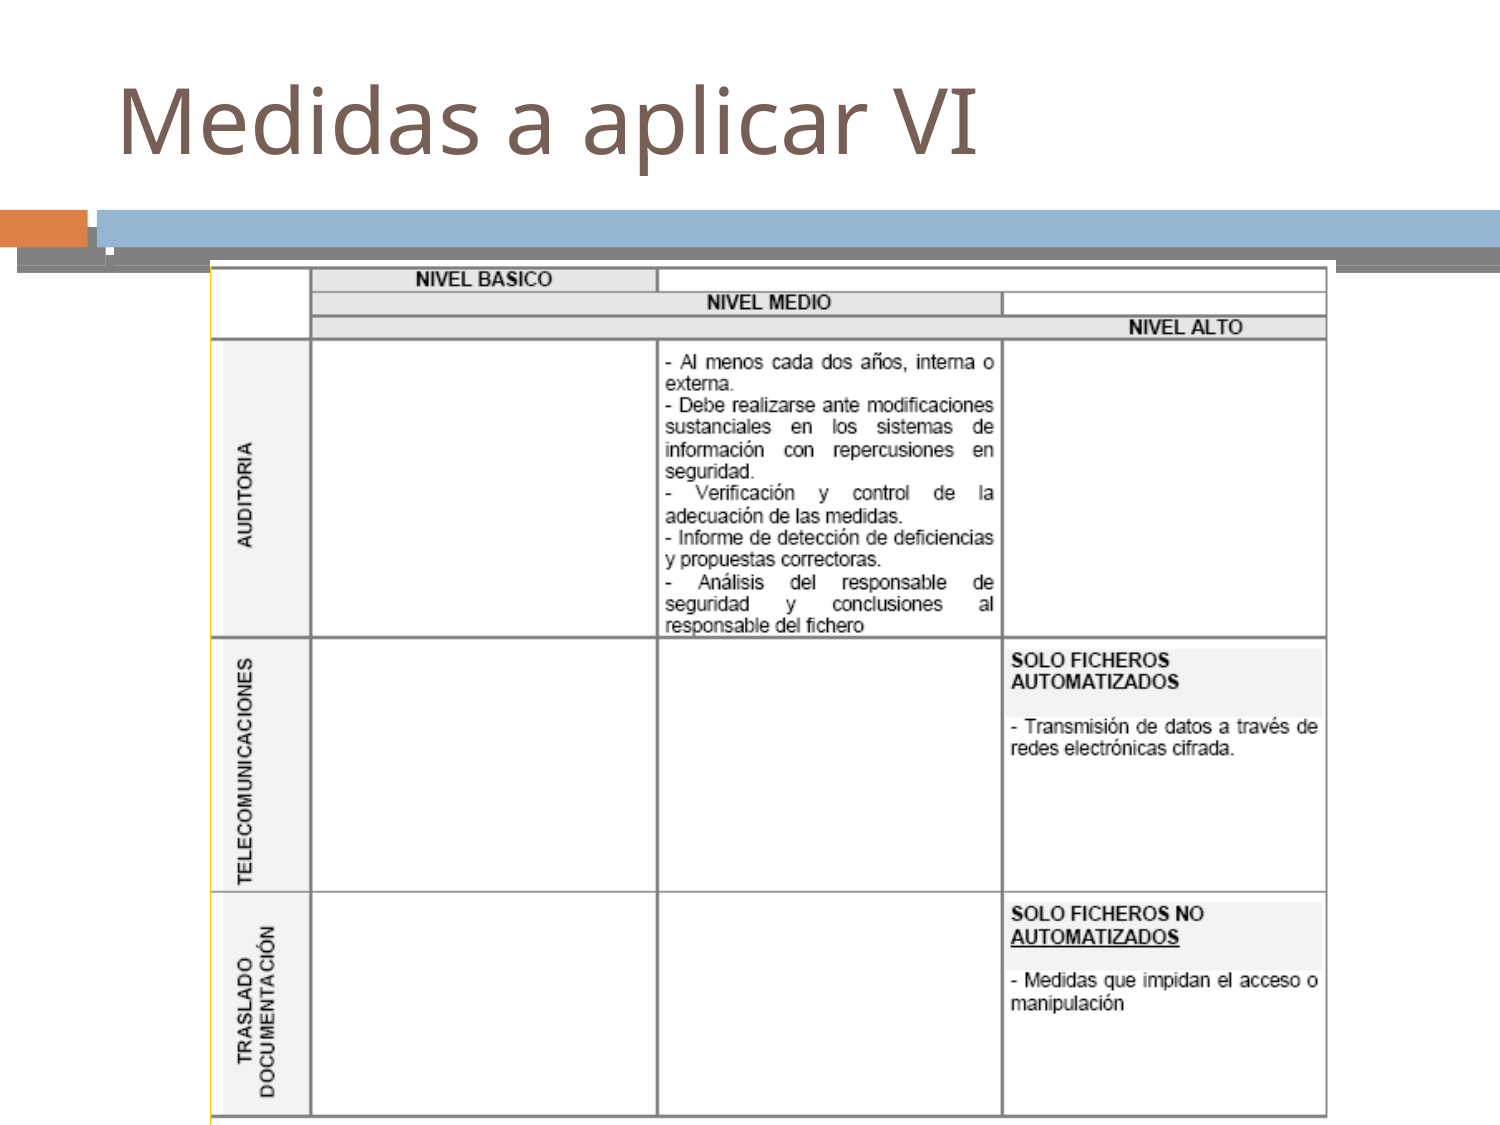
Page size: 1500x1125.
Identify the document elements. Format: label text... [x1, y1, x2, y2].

title Medidas a aplicar VI [100, 37, 1438, 201]
picture [210, 260, 1336, 1125]
